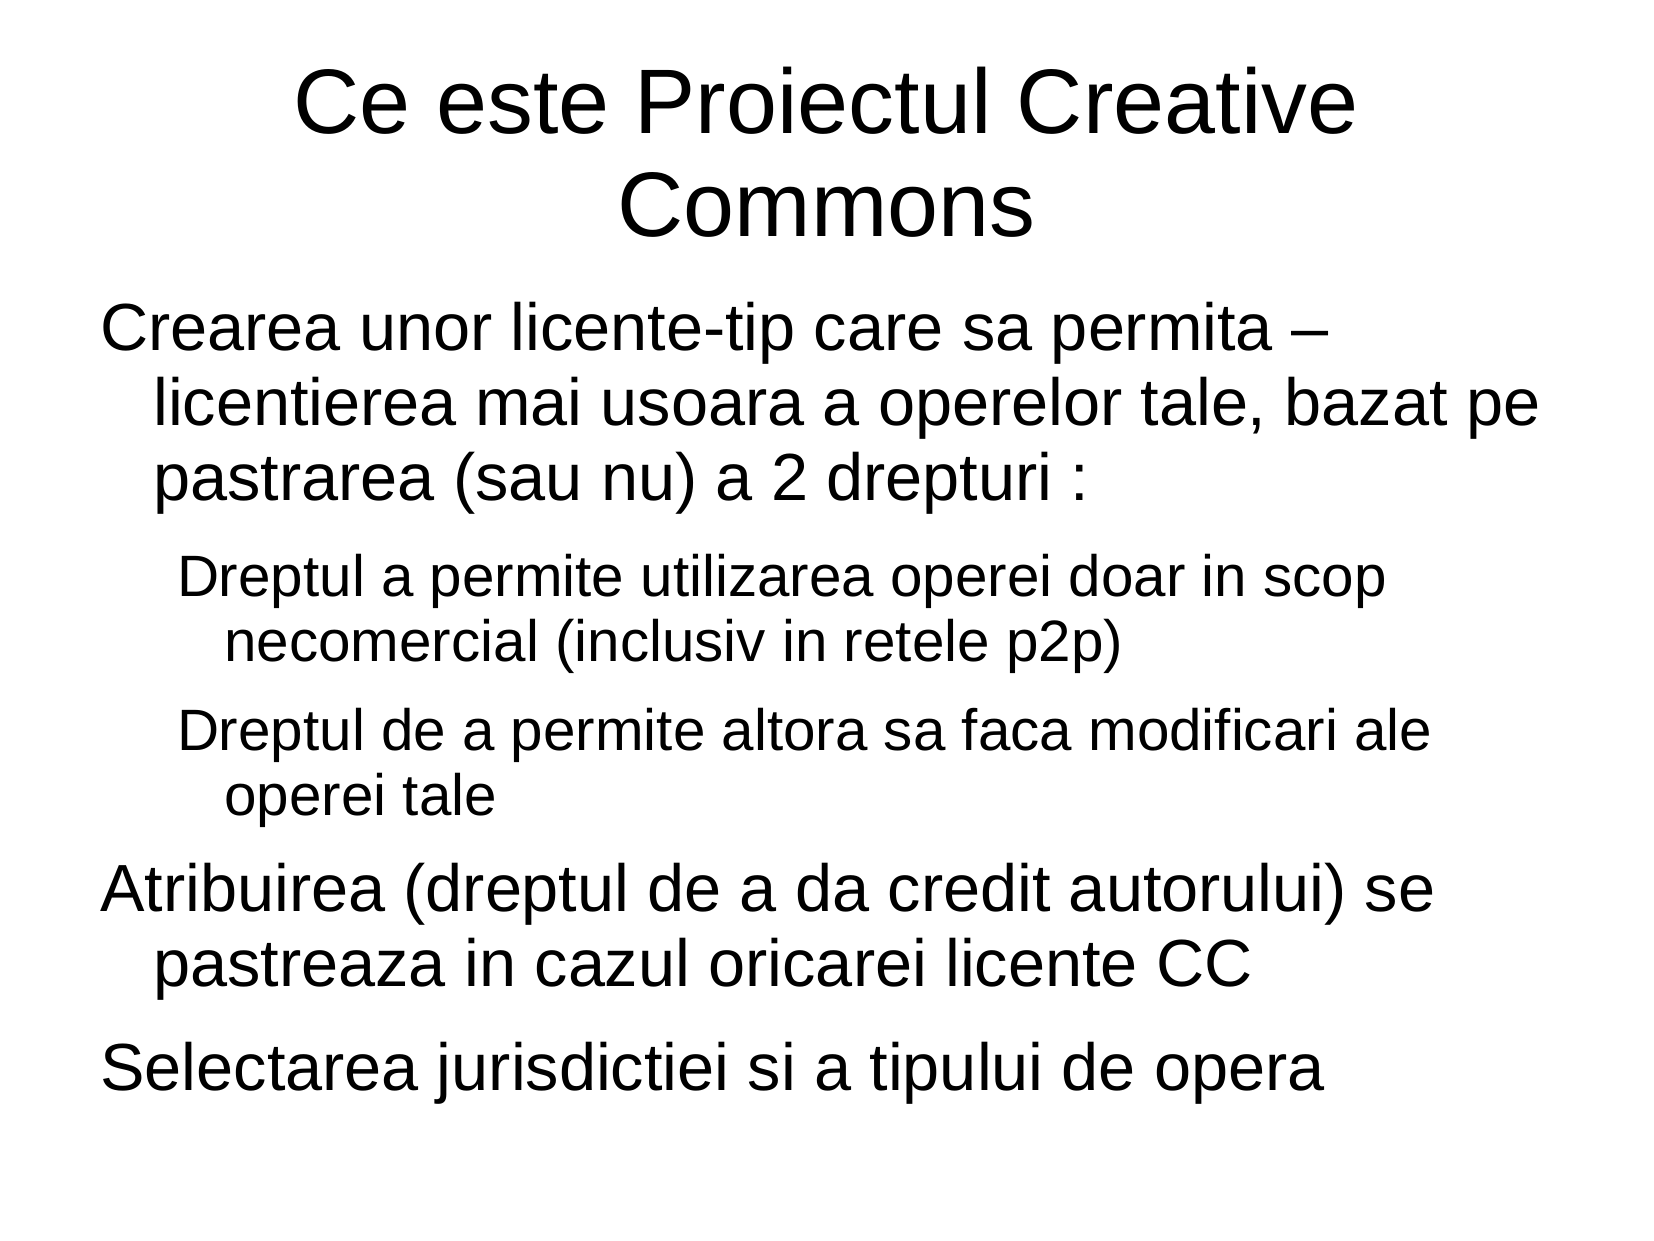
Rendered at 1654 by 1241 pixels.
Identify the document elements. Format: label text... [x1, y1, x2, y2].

list Crearea unor licente-tip care sa permita – licentierea mai usoara a operelor tale, bazat pe pastrarea (sau nu) a 2 drepturi : Dreptul a permite utilizarea operei doar in scop necomercial (inclusiv in retele p2p) Dreptul de a permite altora sa faca modificari ale operei tale Atribuirea (dreptul de a da credit autorului) se pastreaza in cazul oricarei licente CC Selectarea jurisdictiei si a tipului de opera [82, 290, 1571, 1109]
title Ce este Proiectul Creative Commons [82, 49, 1571, 257]
